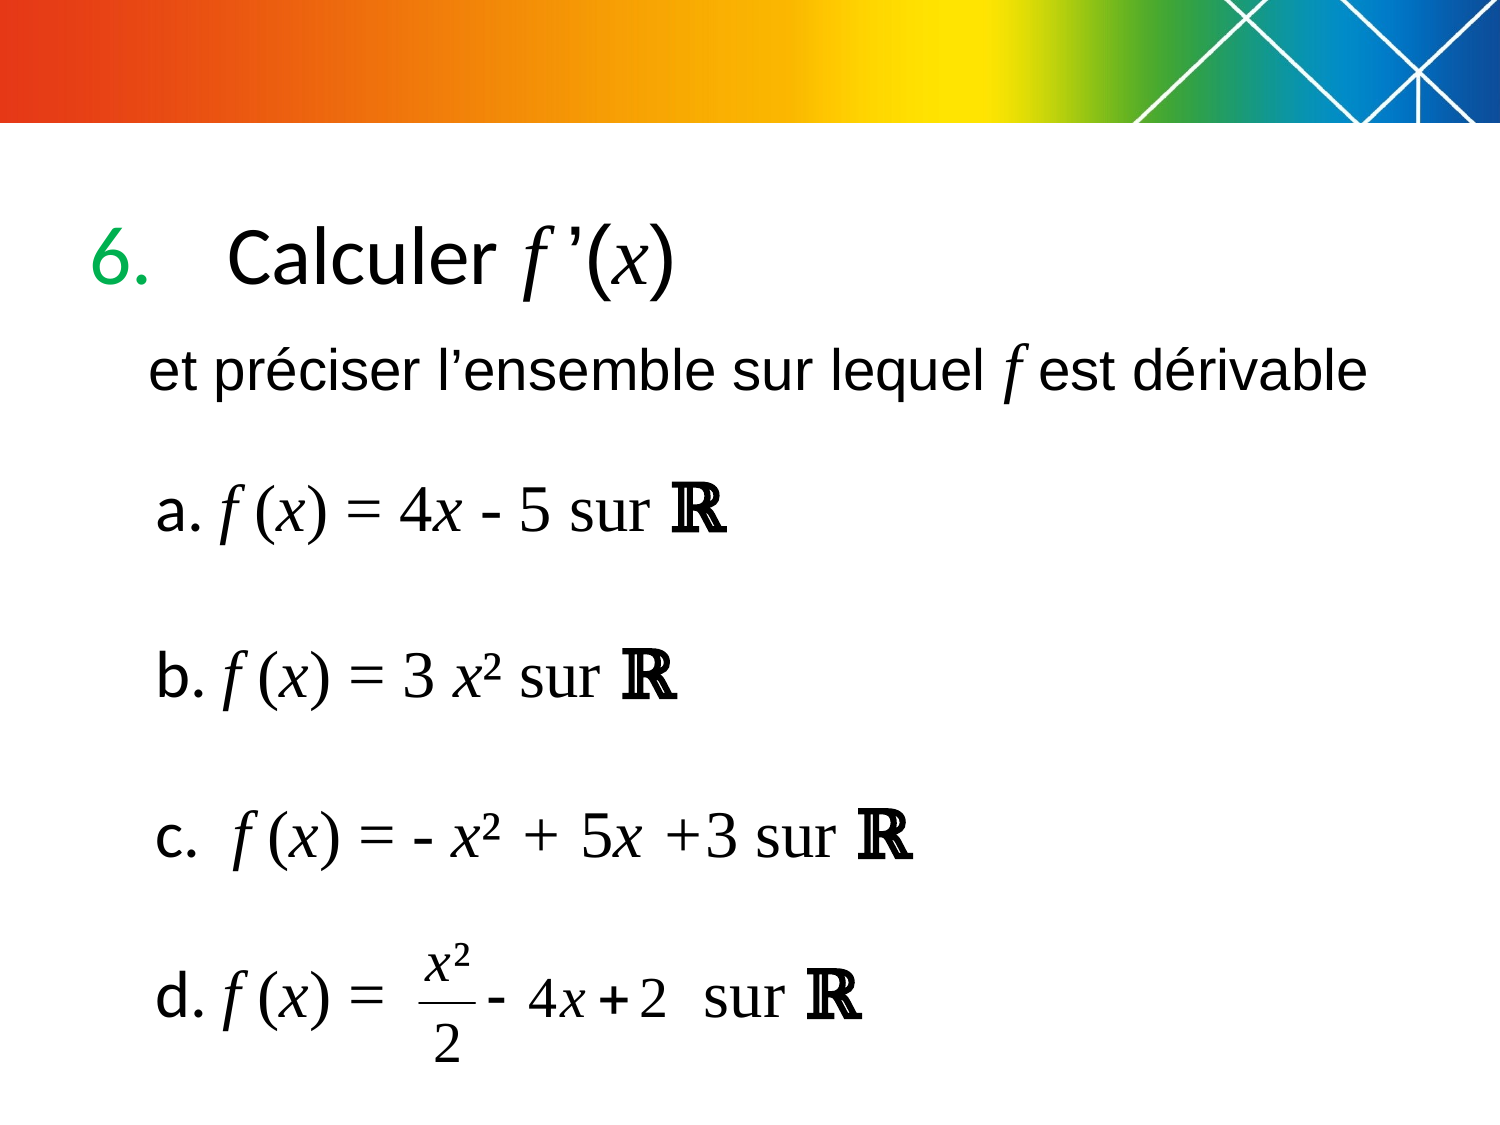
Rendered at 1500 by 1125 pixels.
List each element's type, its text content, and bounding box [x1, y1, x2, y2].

text_box Calculer f ’(x) [75, 164, 1500, 339]
picture [0, 0, 1359, 123]
text_box a. f (x) = 4x - 5 sur ℝ b. f (x) = 3 x² sur ℝ c. f (x) = - x² + 5x +3 sur ℝ d. f (x) = sur ℝ [140, 456, 985, 1119]
chart [409, 925, 680, 1076]
picture [1340, 0, 1500, 123]
text_box et préciser l’ensemble sur lequel f est dérivable [133, 316, 1385, 412]
